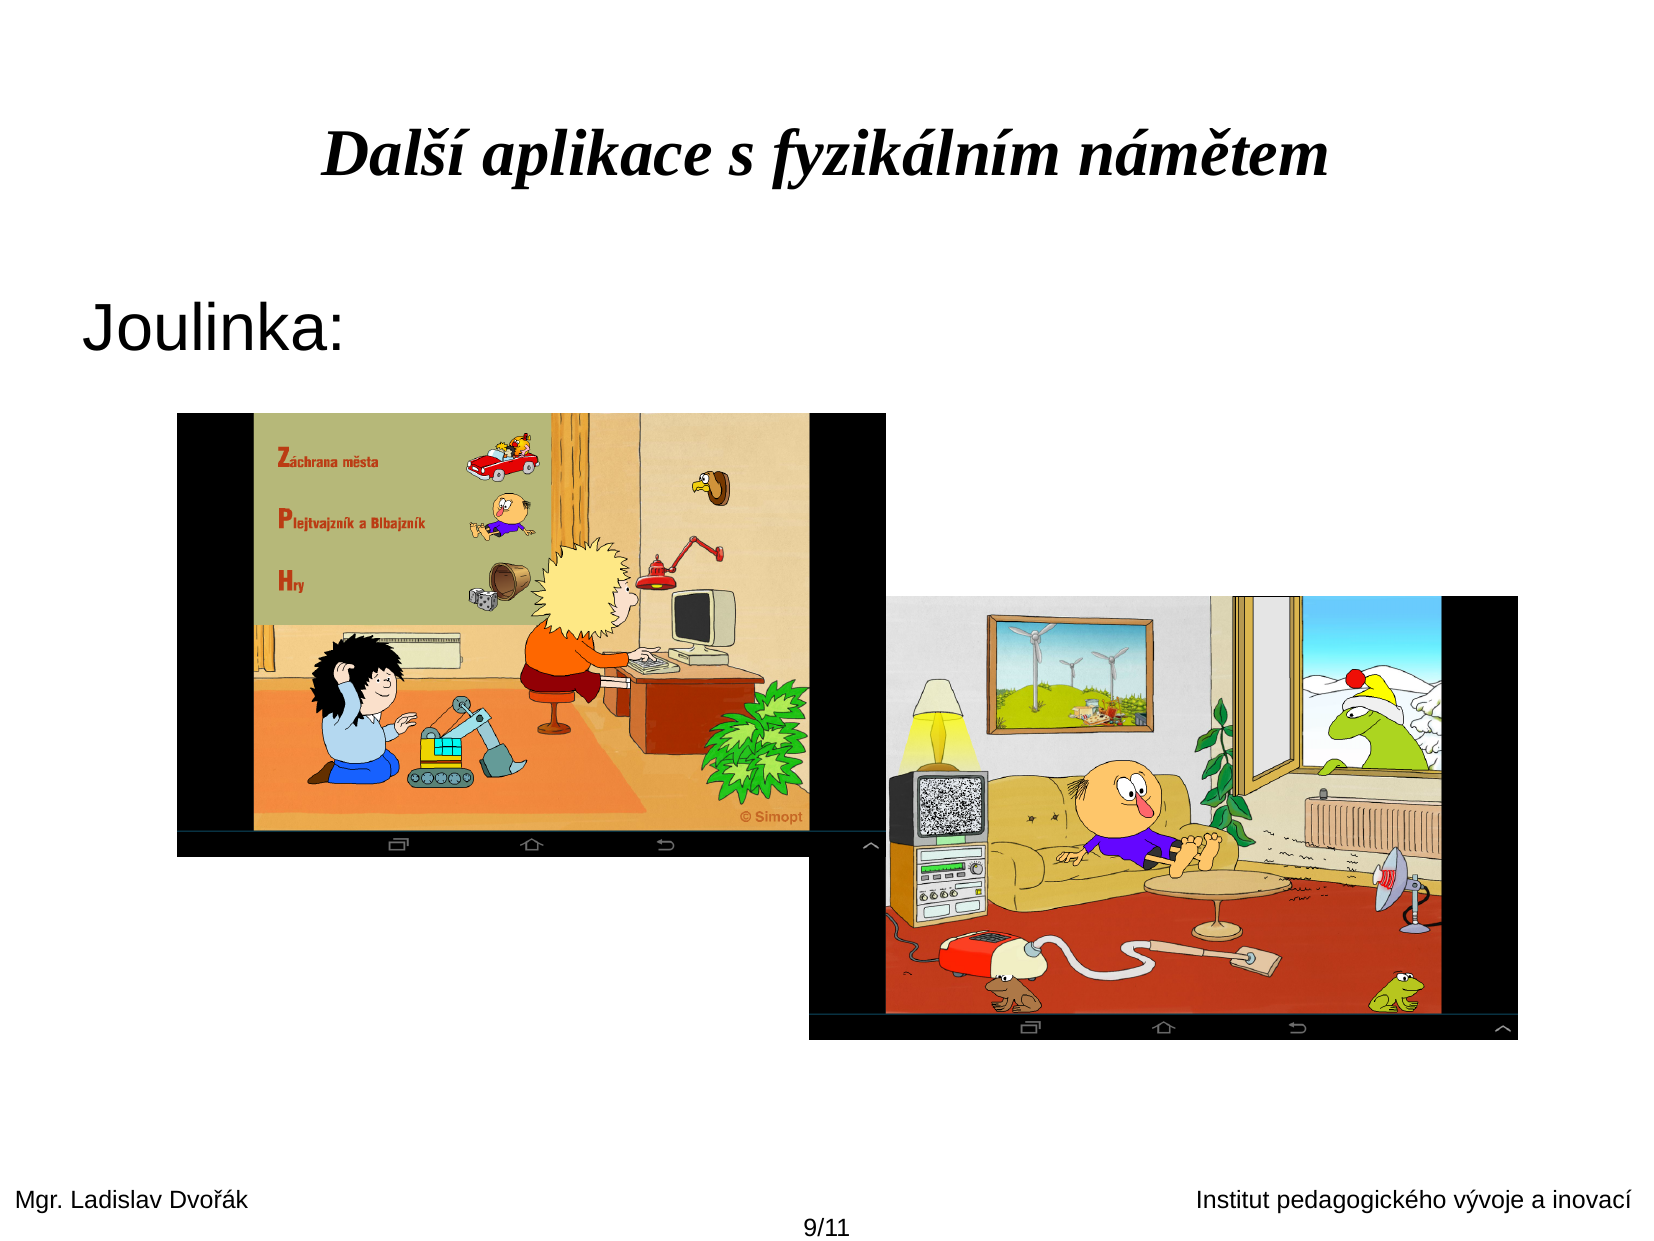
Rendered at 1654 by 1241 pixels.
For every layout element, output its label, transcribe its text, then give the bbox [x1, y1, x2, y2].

list Joulinka: [82, 290, 1571, 1010]
picture [809, 1010, 1518, 1040]
text_box Mgr. Ladislav Dvořák Institut pedagogického vývoje a inovací <číslo>/11 [0, 1177, 1654, 1241]
picture [177, 413, 886, 857]
title Další aplikace s fyzikálním námětem [82, 49, 1571, 257]
